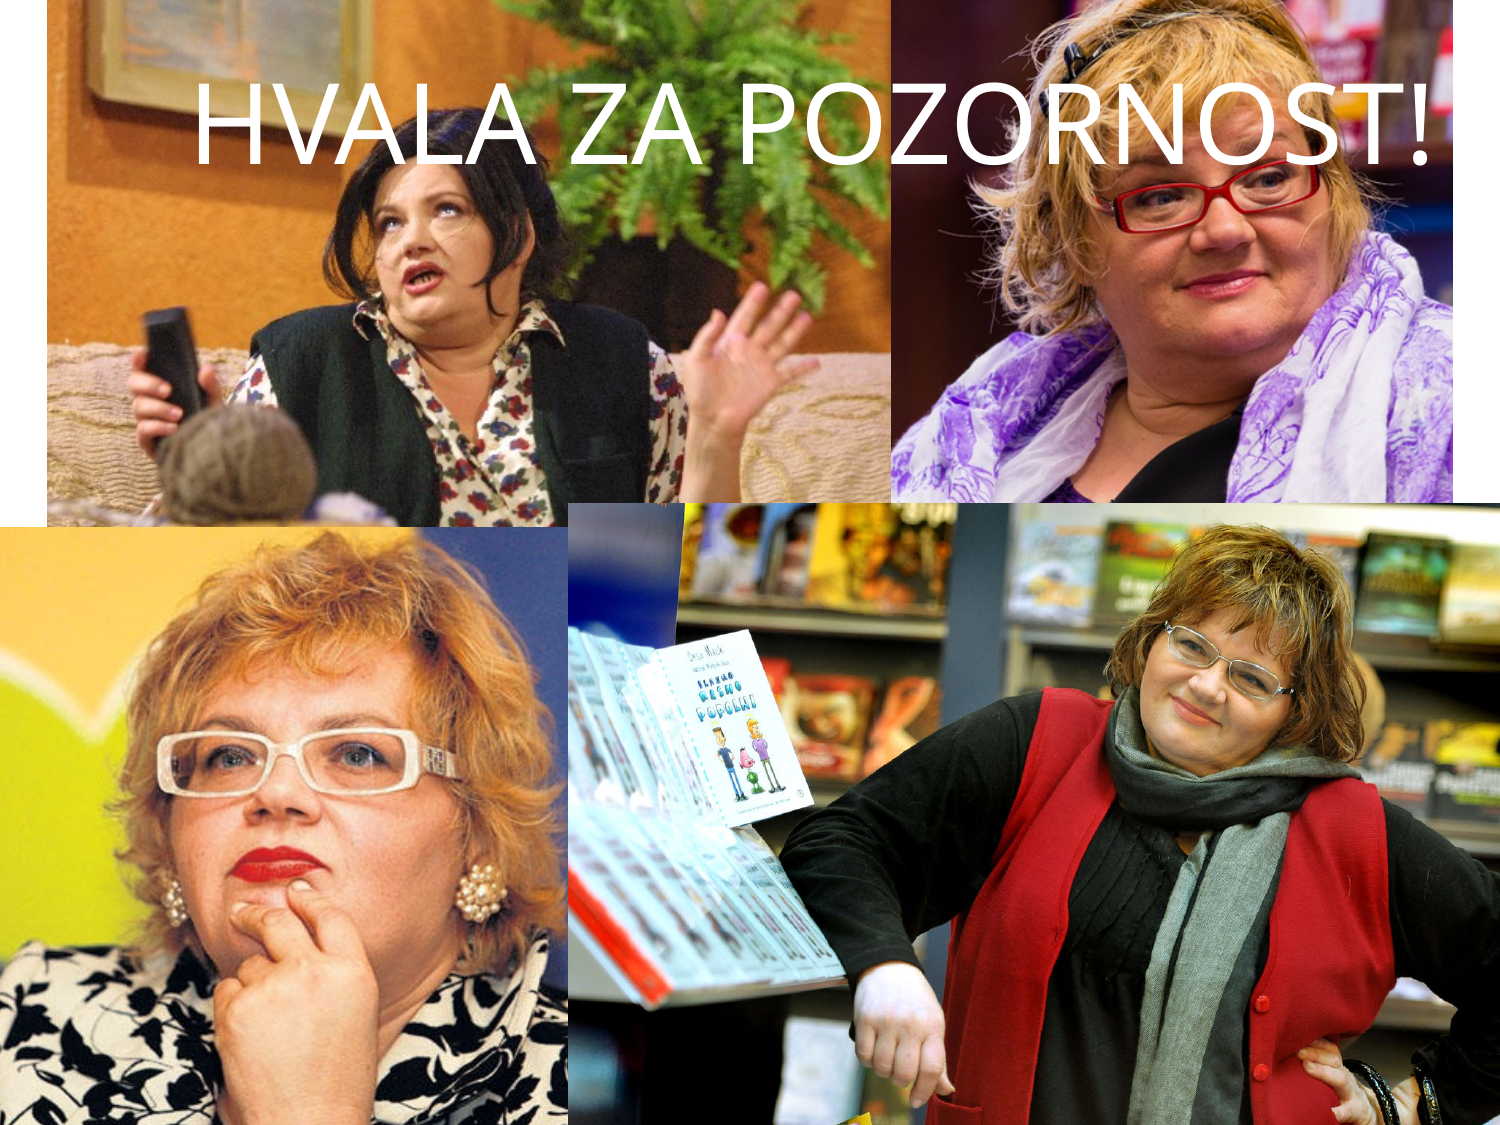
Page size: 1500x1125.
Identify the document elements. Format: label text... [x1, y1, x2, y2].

text_box HVALA ZA POZORNOST! [159, 45, 1466, 233]
picture [0, 0, 1500, 1125]
